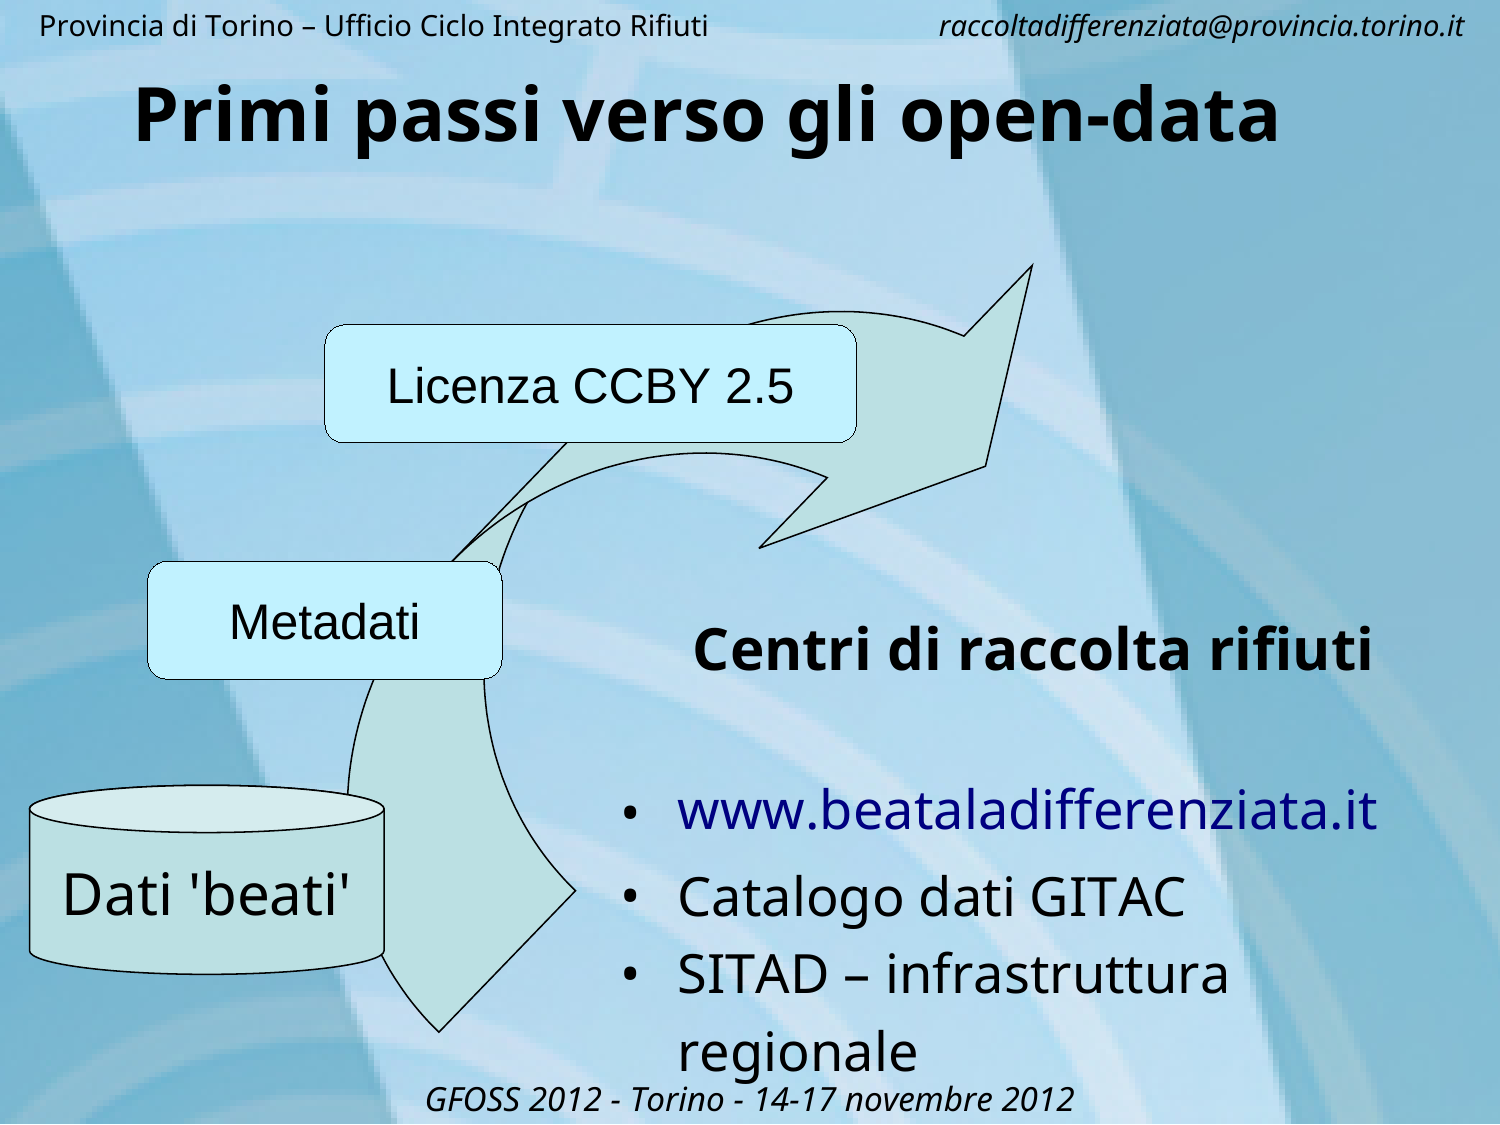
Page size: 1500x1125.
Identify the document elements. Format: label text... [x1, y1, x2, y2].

text_box Primi passi verso gli open-data [118, 58, 1388, 165]
text_box Centri di raccolta rifiuti www.beataladifferenziata.it Catalogo dati GITAC SITAD – infrastruttura regionale [590, 590, 1477, 1091]
text_box Licenza CCBY 2.5 [324, 324, 857, 443]
text_box Metadati [147, 561, 503, 680]
text_box [452, 265, 1033, 570]
text_box [347, 679, 576, 1033]
text_box Dati 'beati' [29, 810, 385, 975]
